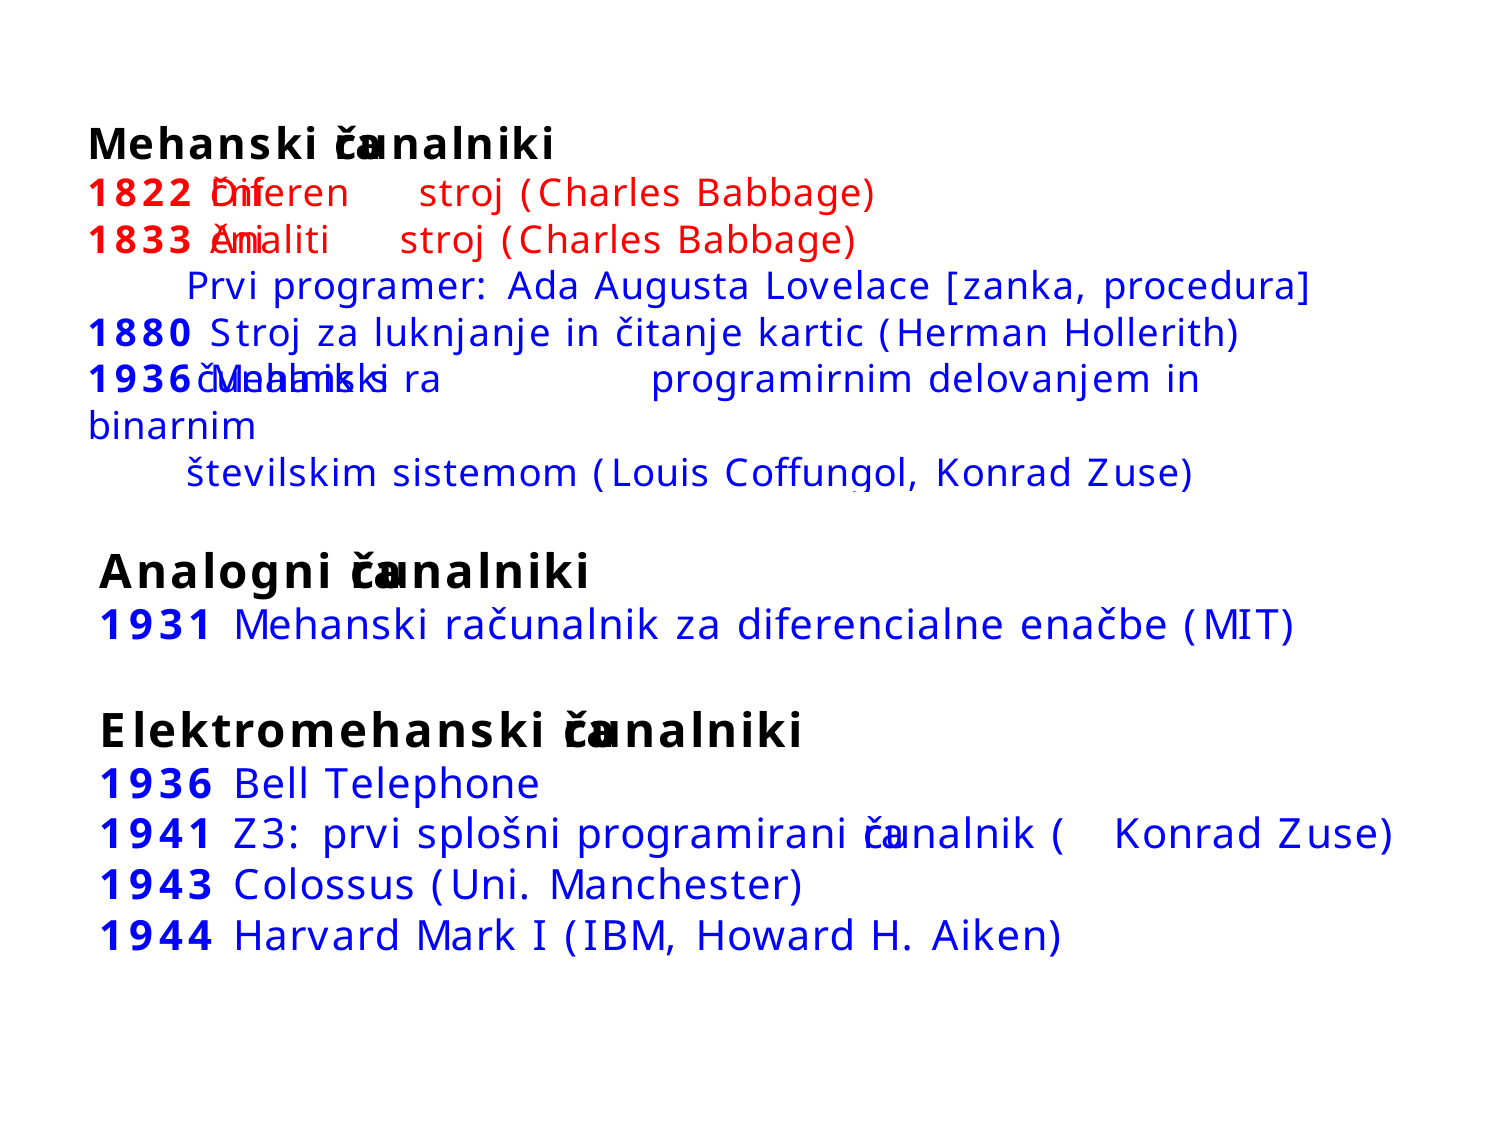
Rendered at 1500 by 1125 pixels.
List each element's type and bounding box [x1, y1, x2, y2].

picture [99, 537, 1500, 957]
picture [87, 112, 1376, 492]
